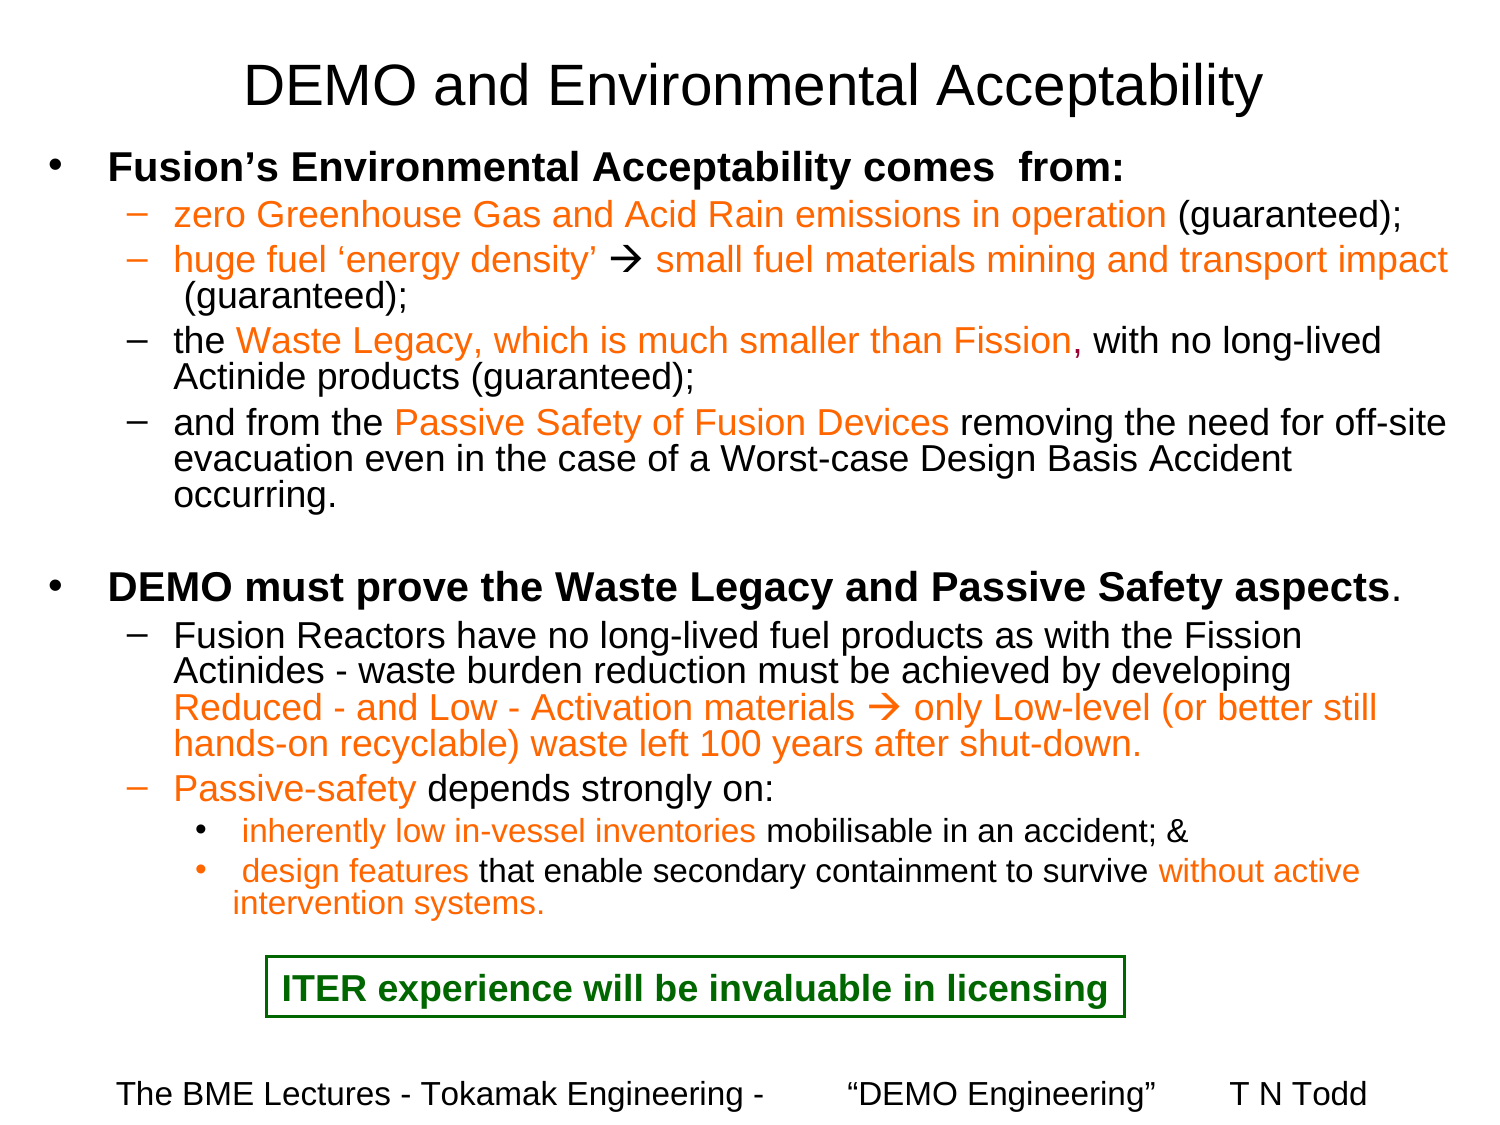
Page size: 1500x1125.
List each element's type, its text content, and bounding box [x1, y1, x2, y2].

text_box ITER experience will be invaluable in licensing [266, 956, 1125, 1017]
text_box DEMO and Environmental Acceptability [79, 11, 1430, 141]
text_box Fusion’s Environmental Acceptability comes from: zero Greenhouse Gas and Acid Rain emissions in operation (guaranteed); huge fuel ‘energy density’  small fuel materials mining and transport impact (guaranteed); the Waste Legacy, which is much smaller than Fission, with no long-lived Actinide products (guaranteed); and from the Passive Safety of Fusion Devices removing the need for off-site evacuation even in the case of a Worst-case Design Basis Accident occurring. DEMO must prove the Waste Legacy and Passive Safety aspects. Fusion Reactors have no long-lived fuel products as with the Fission Actinides - waste burden reduction must be achieved by developing Reduced - and Low - Activation materials  only Low-level (or better still hands-on recyclable) waste left 100 years after shut-down. Passive-safety depends strongly on: inherently low in-vessel inventories mobilisable in an accident; & design features that enable secondary containment to survive without active intervention systems. [11, 141, 1465, 945]
